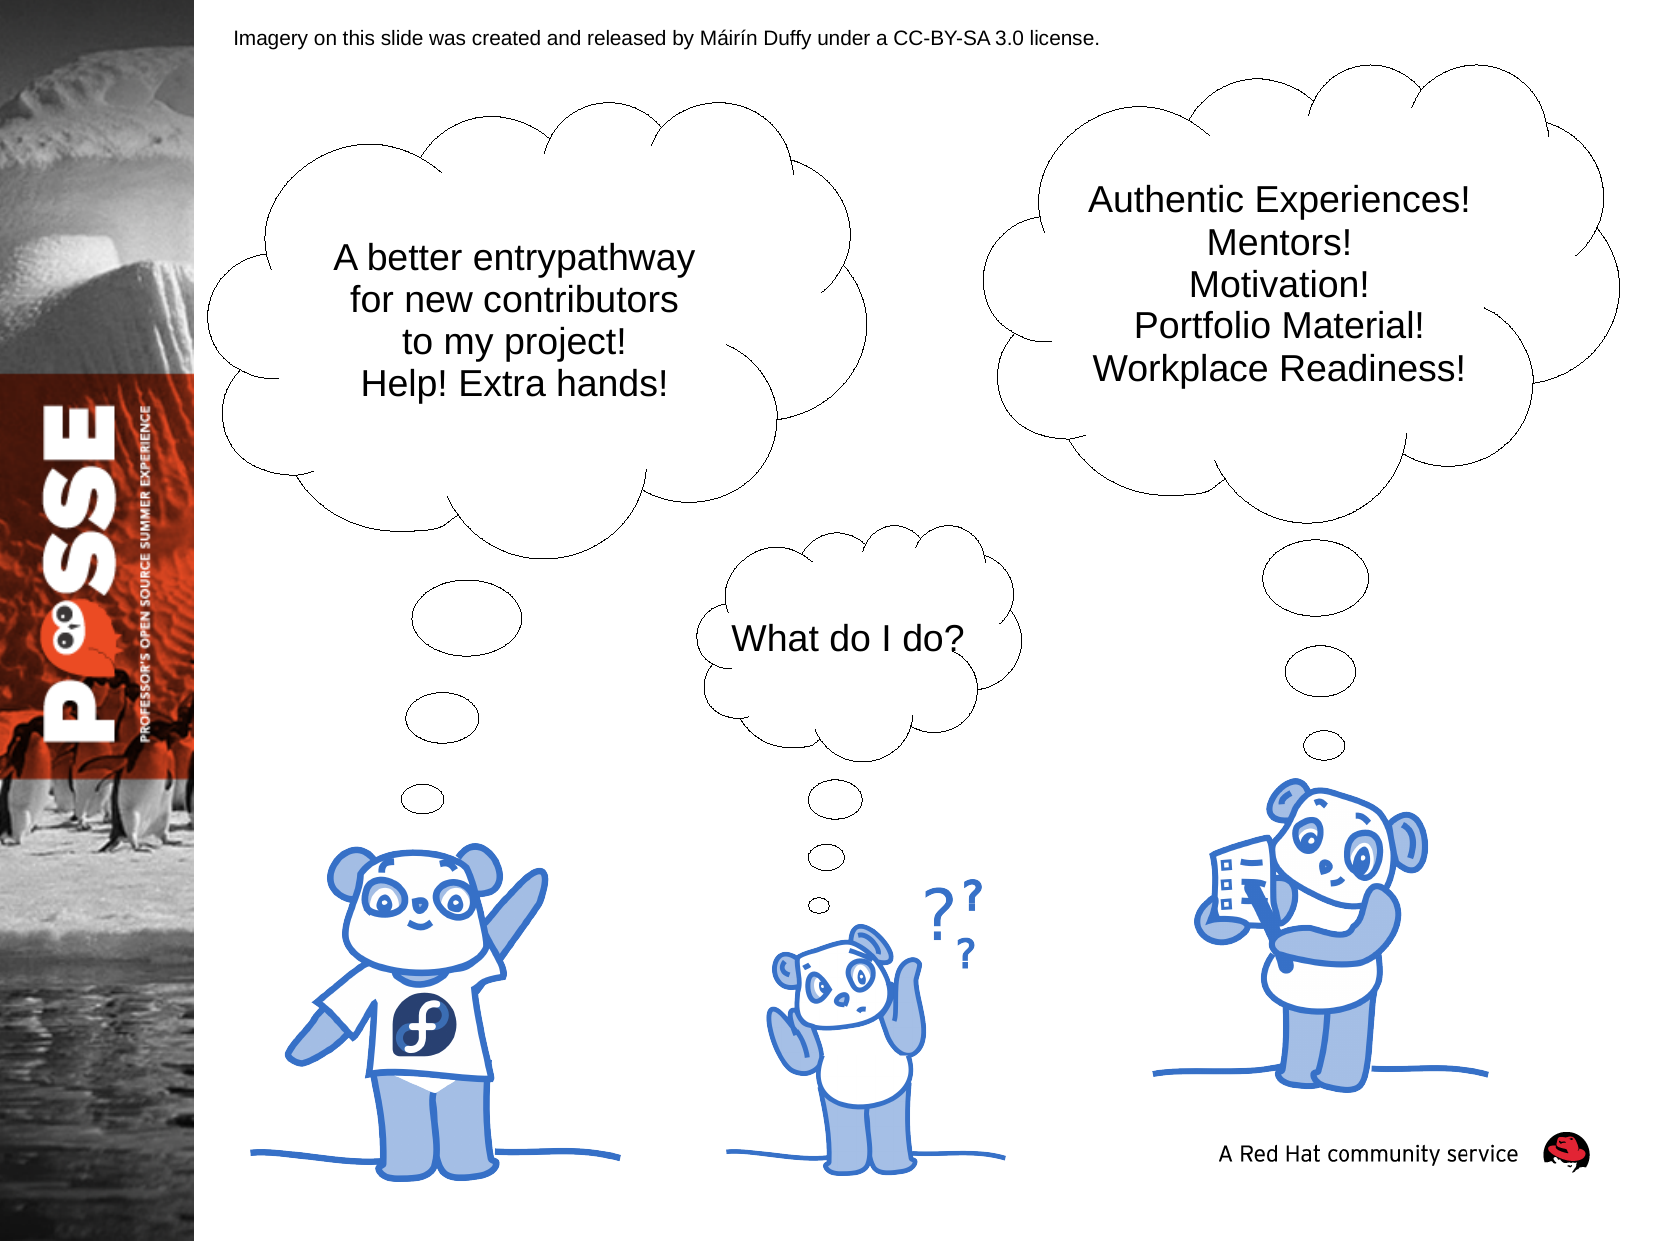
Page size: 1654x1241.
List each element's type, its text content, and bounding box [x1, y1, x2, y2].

picture [726, 879, 1006, 1176]
text_box Imagery on this slide was created and released by Máirín Duffy under a CC-BY-SA 3.0 license. [218, 18, 1247, 57]
picture [250, 843, 621, 1182]
text_box Authentic Experiences! Mentors! Motivation! Portfolio Material! Workplace Readiness! [1285, 645, 1356, 697]
text_box A better entrypathway for new contributors to my project! Help! Extra hands! [405, 692, 479, 744]
text_box What do I do? [808, 897, 830, 914]
picture [1219, 1132, 1591, 1181]
text_box Authentic Experiences! Mentors! Motivation! Portfolio Material! Workplace Readiness! [1262, 539, 1369, 617]
text_box A better entrypathway for new contributors to my project! Help! Extra hands! [411, 580, 522, 657]
text_box Authentic Experiences! Mentors! Motivation! Portfolio Material! Workplace Readiness! [983, 64, 1620, 524]
text_box What do I do? [808, 844, 845, 871]
picture [0, 0, 194, 1241]
text_box A better entrypathway for new contributors to my project! Help! Extra hands! [207, 102, 867, 559]
text_box What do I do? [696, 525, 1022, 762]
text_box What do I do? [808, 779, 863, 820]
picture [1152, 778, 1489, 1093]
